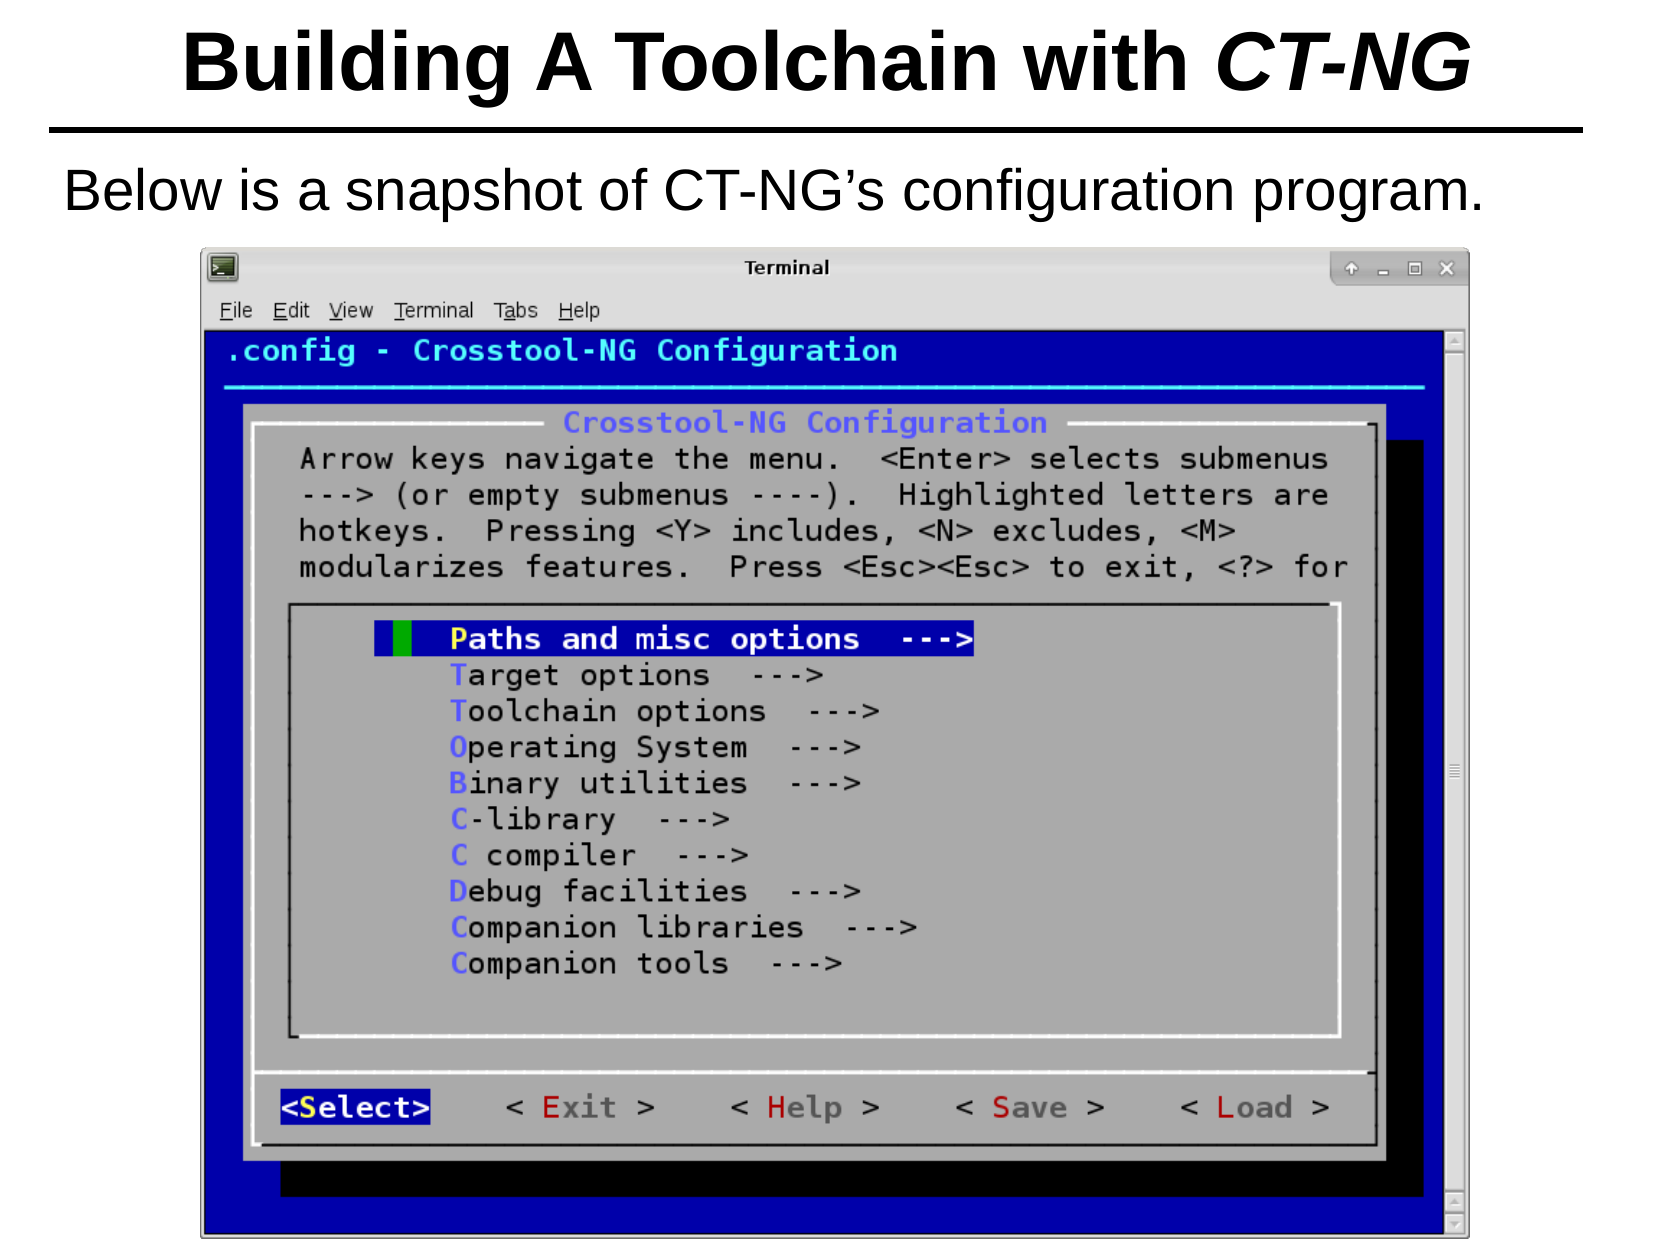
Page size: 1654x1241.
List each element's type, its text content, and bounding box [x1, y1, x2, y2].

picture [200, 247, 1470, 1239]
text_box Building A Toolchain with CT-NG [49, 8, 1607, 150]
text_box Below is a snapshot of CT-NG’s configuration program. [49, 149, 1585, 260]
